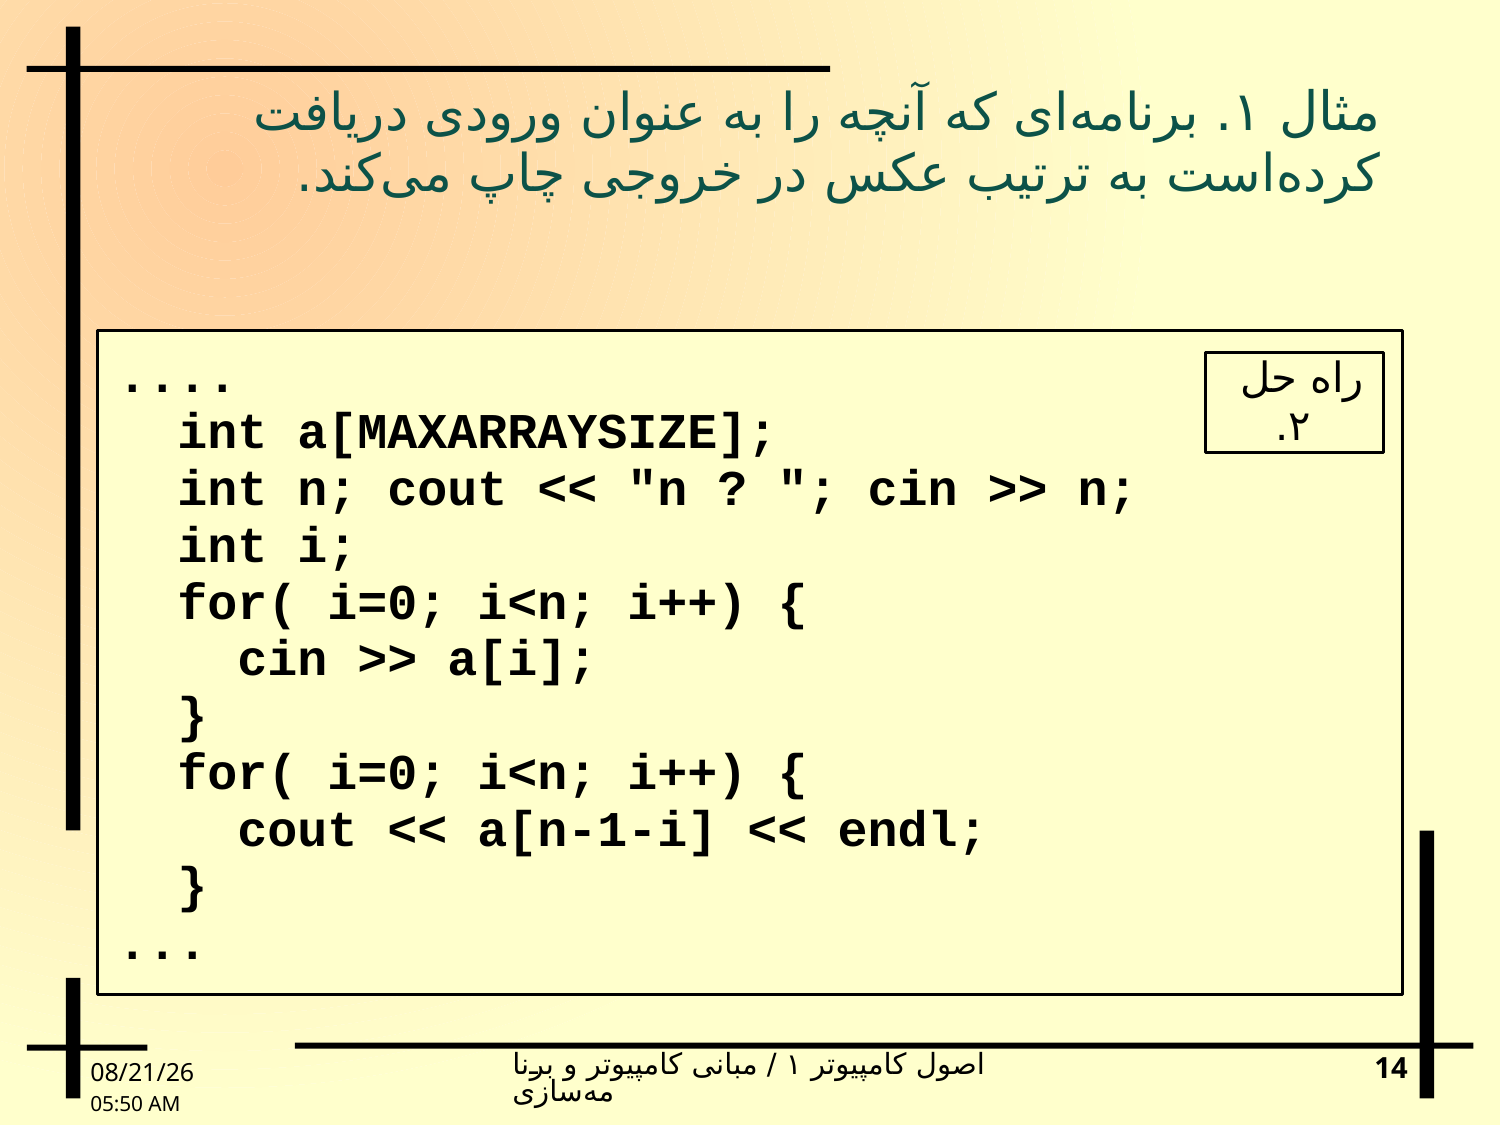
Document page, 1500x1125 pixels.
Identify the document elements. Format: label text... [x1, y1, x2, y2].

list .... int a[MAXARRAYSIZE]; int n; cout << "n ? "; cin >> n; int i; for( i=0; i<n; i++) { cin >> a[i]; } for( i=0; i<n; i++) { cout << a[n-1-i] << endl; } ... [97, 330, 1403, 995]
list راه حل ۲. [1205, 352, 1384, 424]
list مثال ۱. برنامه‌ای که آنچه را به عنوان ورودی دریافت کرده‌است به ترتیب عکس در خروجی چاپ می‌کند. [82, 80, 1433, 247]
